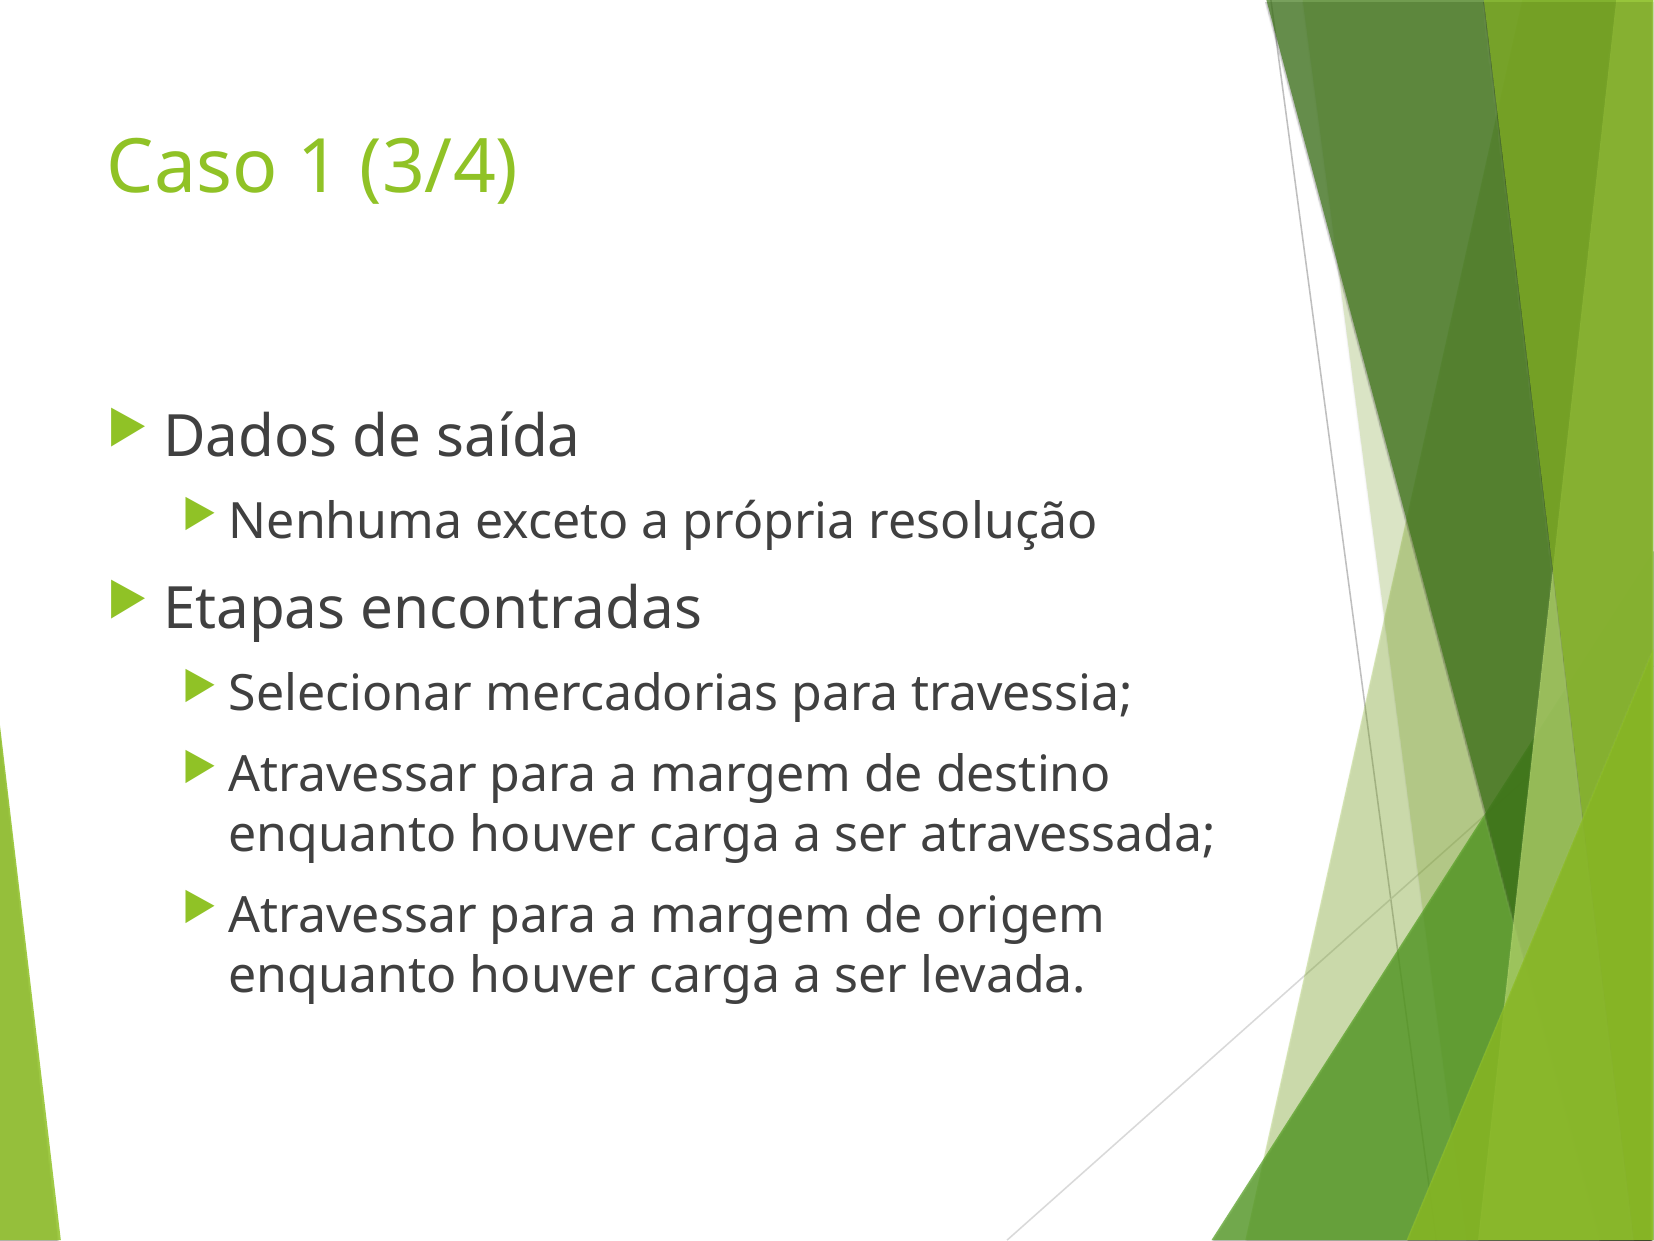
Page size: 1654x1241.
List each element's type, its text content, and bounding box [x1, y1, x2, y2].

list Dados de saída Nenhuma exceto a própria resolução Etapas encontradas Selecionar mercadorias para travessia; Atravessar para a margem de destino enquanto houver carga a ser atravessada; Atravessar para a margem de origem enquanto houver carga a ser levada. [91, 390, 1258, 1093]
title Caso 1 (3/4) [91, 110, 1258, 349]
